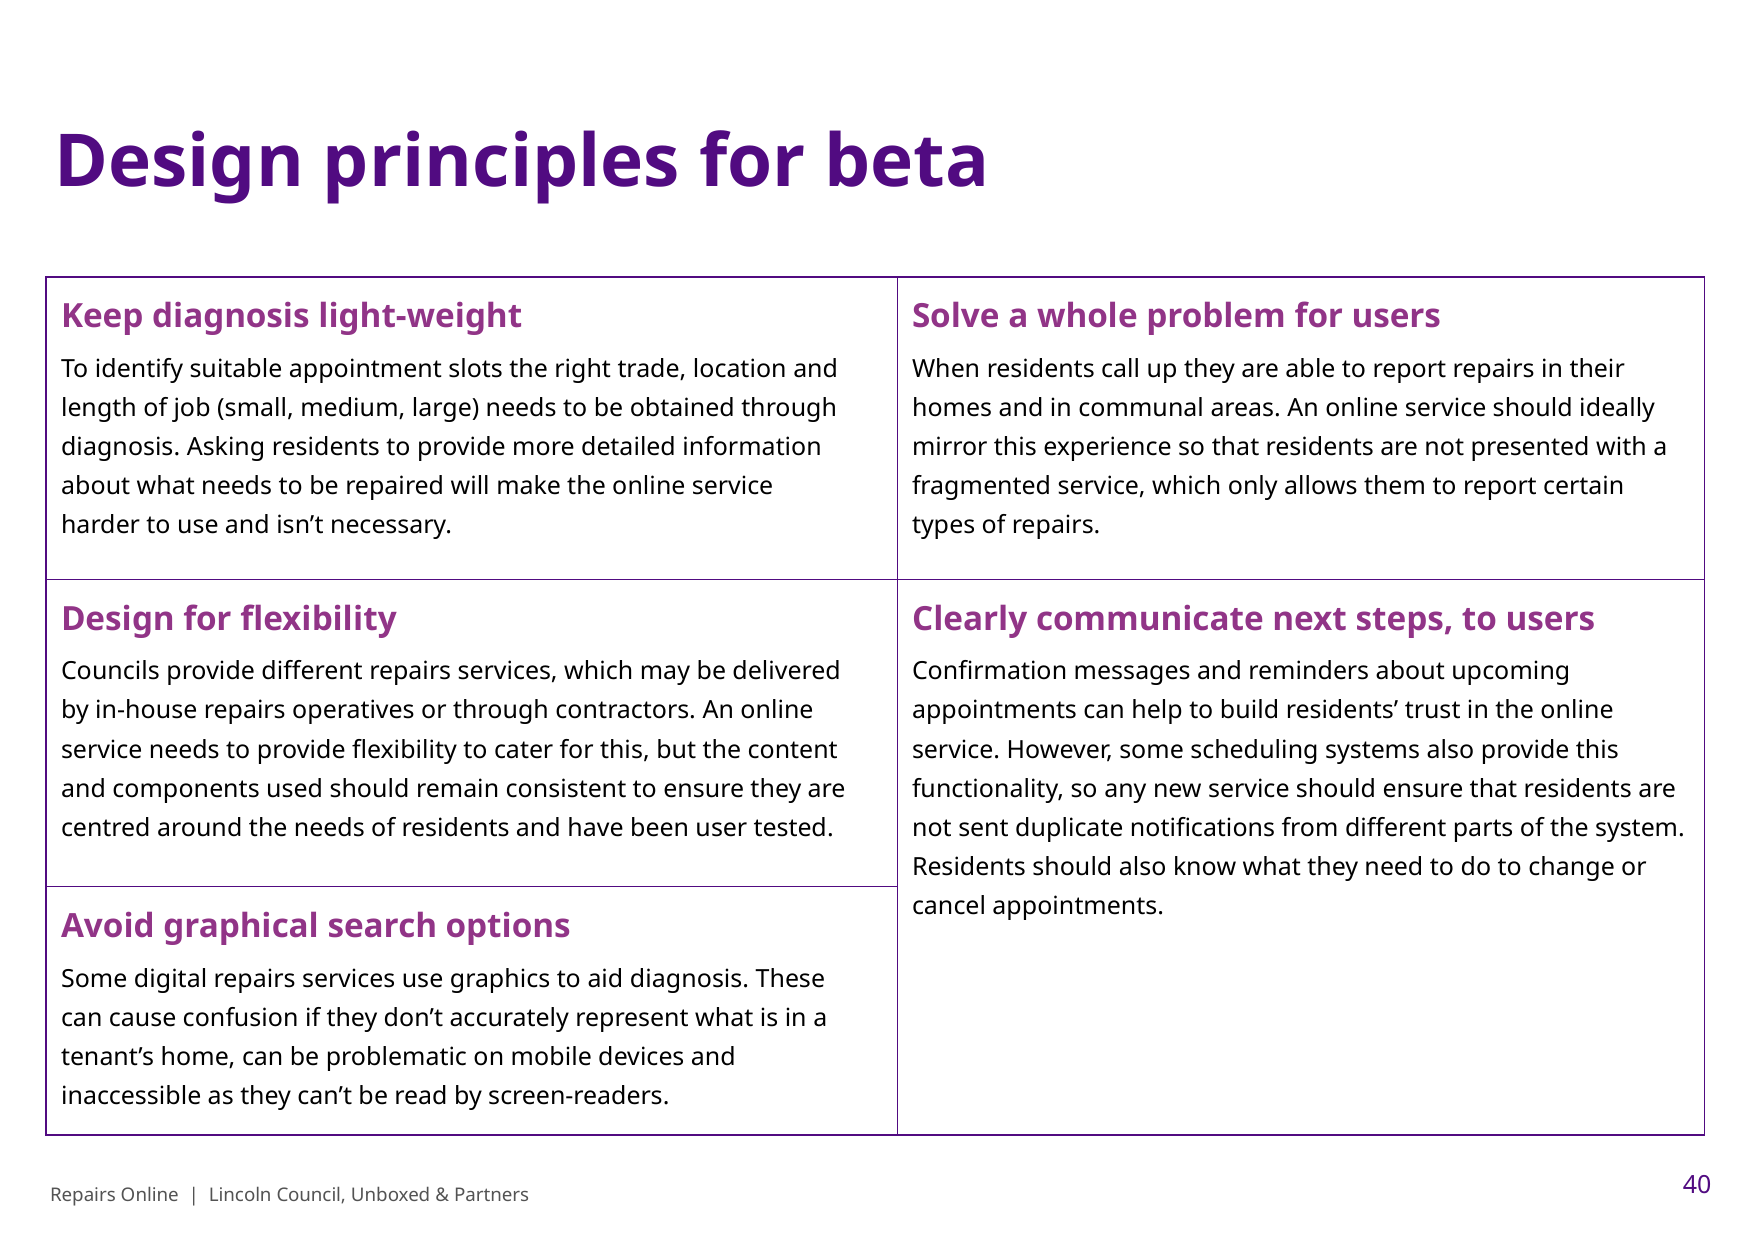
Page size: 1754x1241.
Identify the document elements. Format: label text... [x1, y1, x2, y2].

table_cell Clearly communicate next steps, to users Confirmation messages and reminders about upcoming appointments can help to build residents’ trust in the online service. However, some scheduling systems also provide this functionality, so any new service should ensure that residents are not sent duplicate notifications from different parts of the system. Residents should also know what they need to do to change or cancel appointments. [898, 580, 1704, 1134]
slide_number <number> [1625, 1138, 1731, 1234]
table_header Solve a whole problem for users When residents call up they are able to report repairs in their homes and in communal areas. An online service should ideally mirror this experience so that residents are not presented with a fragmented service, which only allows them to report certain types of repairs. [898, 278, 1704, 579]
table_cell Design for flexibility Councils provide different repairs services, which may be delivered by in-house repairs operatives or through contractors. An online service needs to provide flexibility to cater for this, but the content and components used should remain consistent to ensure they are centred around the needs of residents and have been user tested. [47, 580, 897, 886]
title Design principles for beta [35, 94, 1605, 1074]
table_cell Avoid graphical search options Some digital repairs services use graphics to aid diagnosis. These can cause confusion if they don’t accurately represent what is in a tenant’s home, can be problematic on mobile devices and inaccessible as they can’t be read by screen-readers. [47, 887, 897, 1134]
table_header Keep diagnosis light-weight To identify suitable appointment slots the right trade, location and length of job (small, medium, large) needs to be obtained through diagnosis. Asking residents to provide more detailed information about what needs to be repaired will make the online service harder to use and isn’t necessary. [47, 278, 897, 579]
